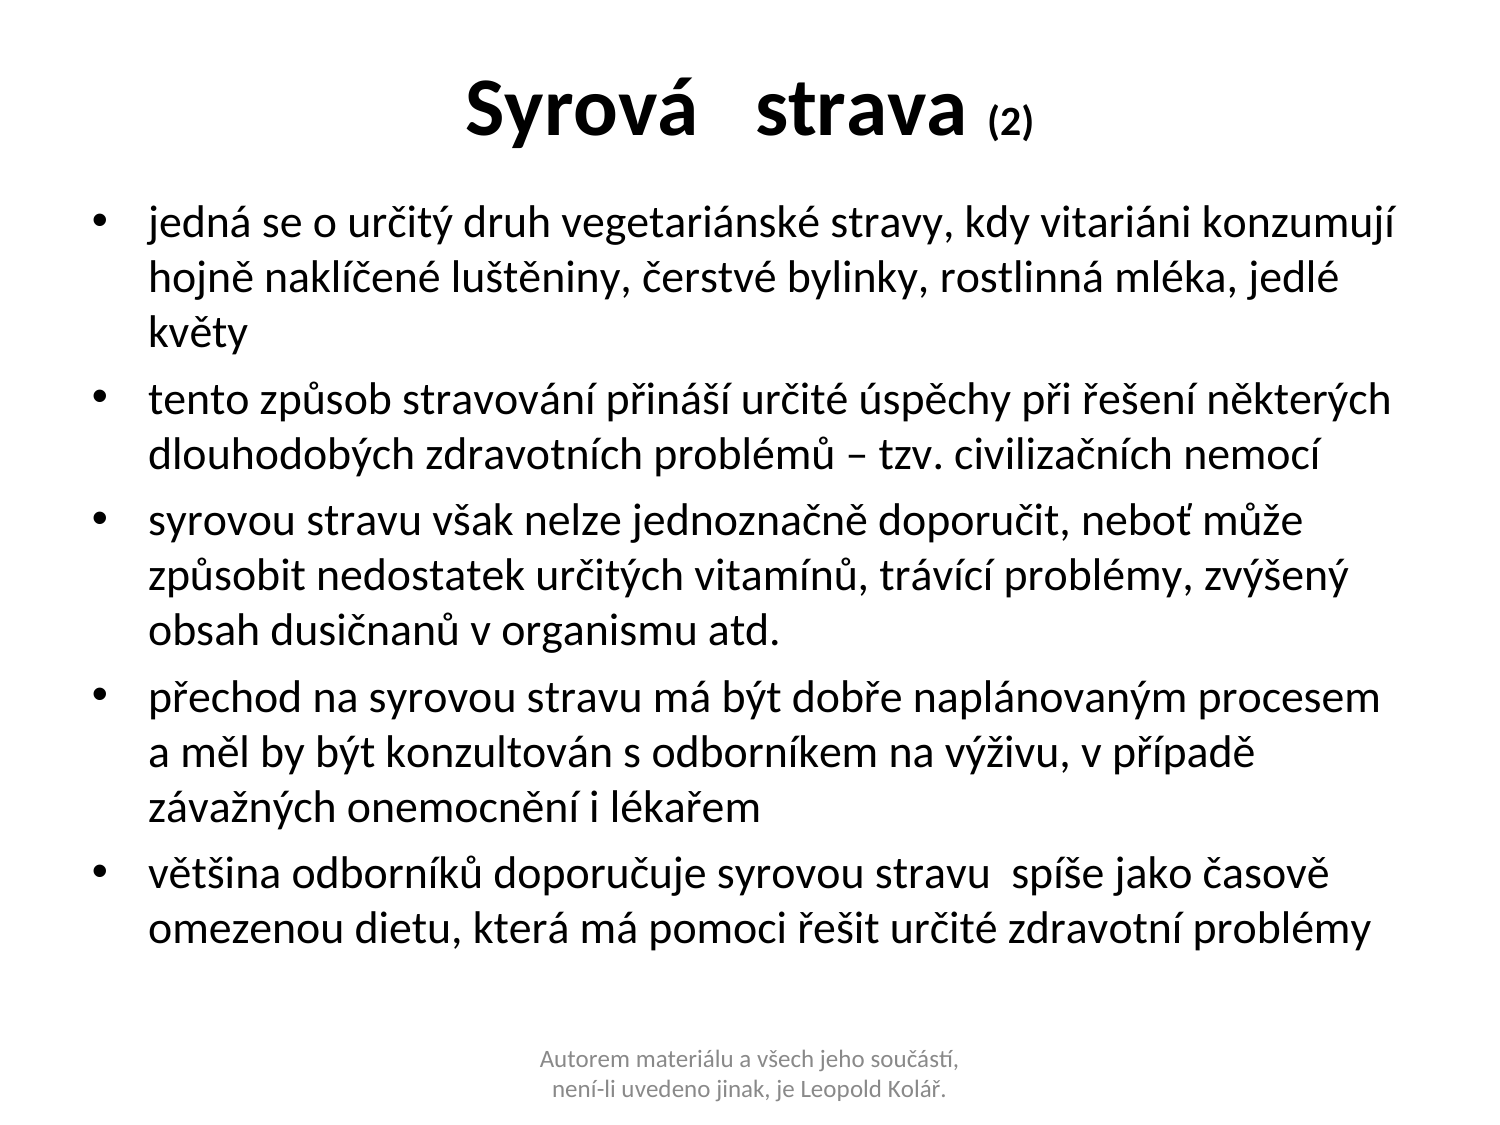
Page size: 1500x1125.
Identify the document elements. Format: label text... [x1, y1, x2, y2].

text_box Autorem materiálu a všech jeho součástí, není-li uvedeno jinak, je Leopold Kolář. [512, 1042, 988, 1103]
list jedná se o určitý druh vegetariánské stravy, kdy vitariáni konzumují hojně naklíčené luštěniny, čerstvé bylinky, rostlinná mléka, jedlé květy tento způsob stravování přináší určité úspěchy při řešení některých dlouhodobých zdravotních problémů – tzv. civilizačních nemocí syrovou stravu však nelze jednoznačně doporučit, neboť může způsobit nedostatek určitých vitamínů, trávící problémy, zvýšený obsah dusičnanů v organismu atd. přechod na syrovou stravu má být dobře naplánovaným procesem a měl by být konzultován s odborníkem na výživu, v případě závažných onemocnění i lékařem většina odborníků doporučuje syrovou stravu spíše jako časově omezenou dietu, která má pomoci řešit určité zdravotní problémy [76, 184, 1427, 988]
title Syrová strava (2) [75, 30, 1426, 173]
